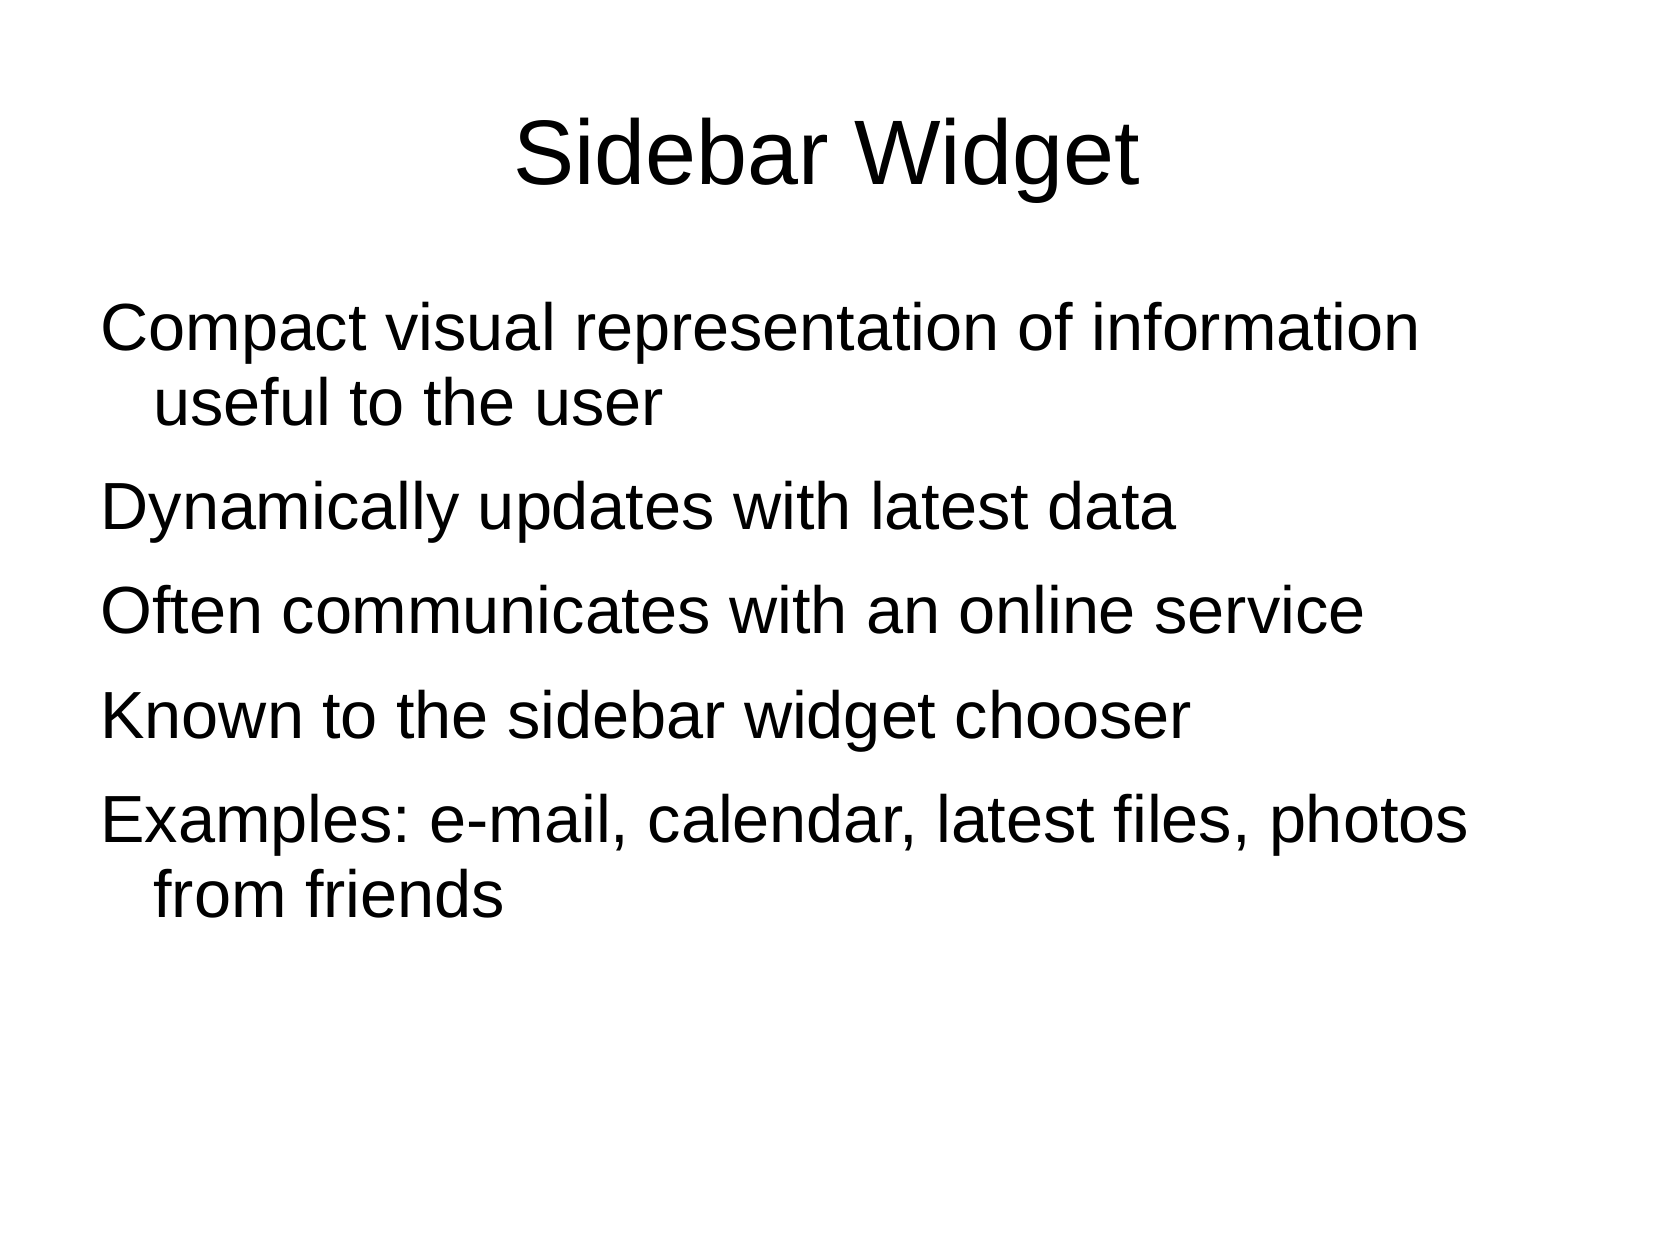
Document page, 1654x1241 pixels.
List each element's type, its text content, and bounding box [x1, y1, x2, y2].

list Compact visual representation of information useful to the user Dynamically updates with latest data Often communicates with an online service Known to the sidebar widget chooser Examples: e-mail, calendar, latest files, photos from friends [82, 290, 1571, 1094]
title Sidebar Widget [82, 56, 1571, 250]
